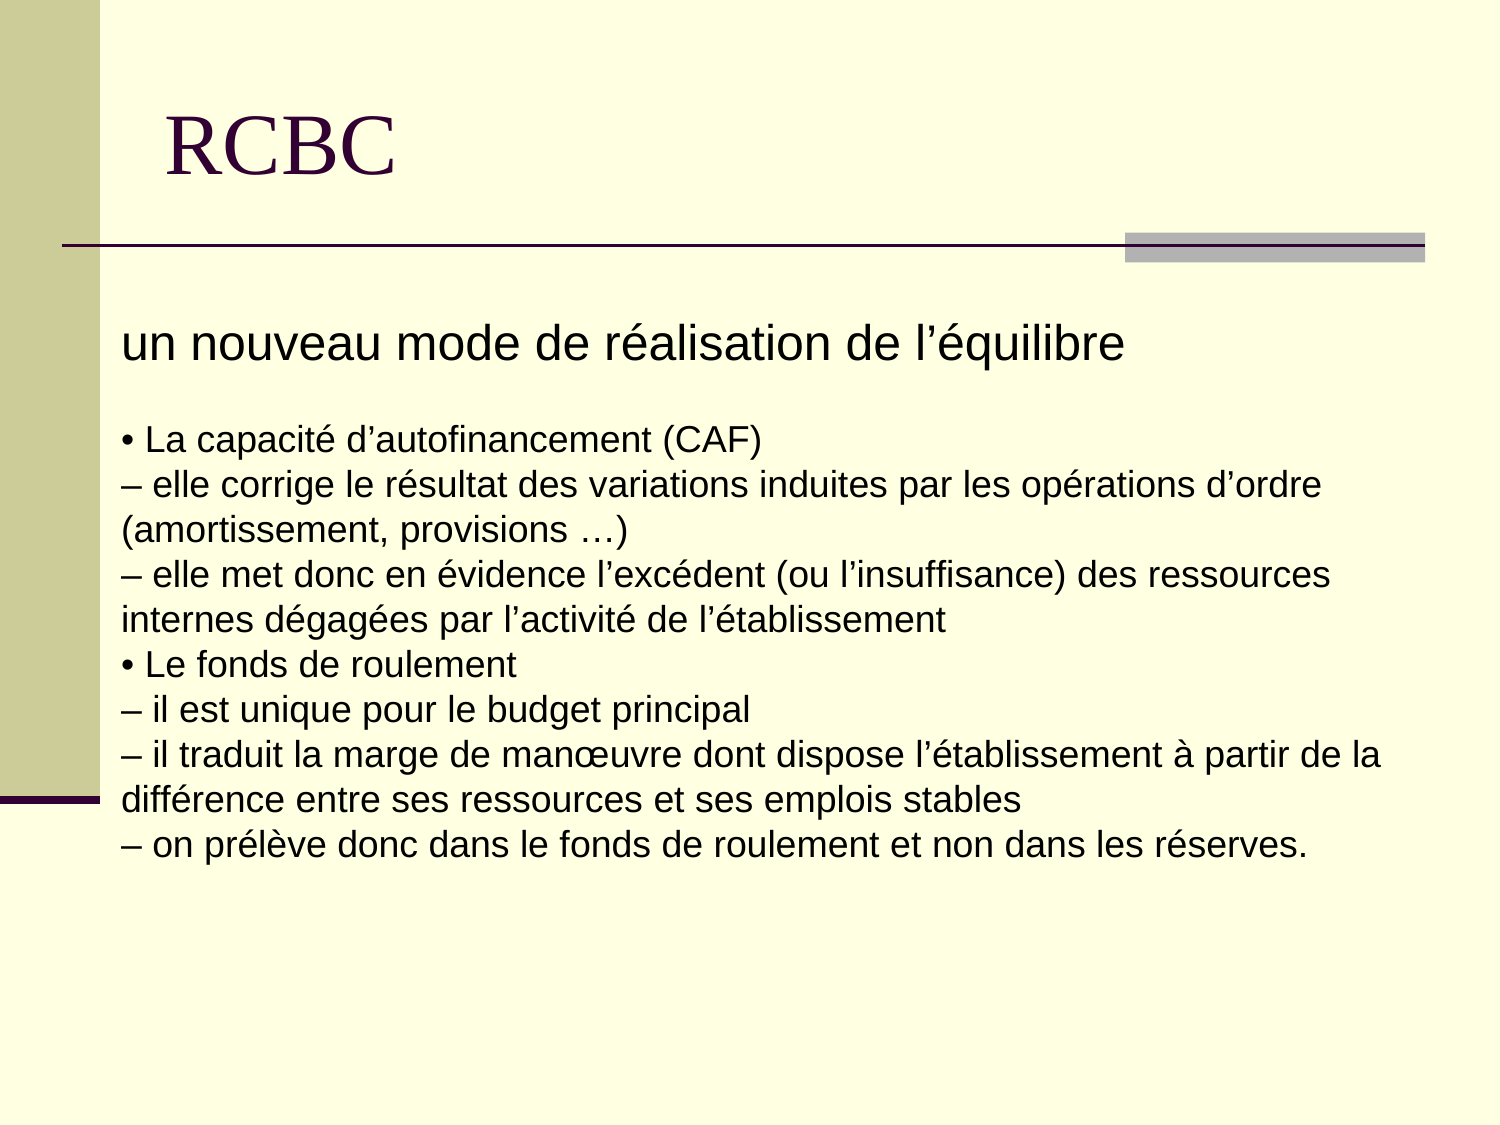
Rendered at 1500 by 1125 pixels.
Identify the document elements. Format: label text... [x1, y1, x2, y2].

title RCBC [150, 45, 1426, 234]
text_box un nouveau mode de réalisation de l’équilibre • La capacité d’autofinancement (CAF) – elle corrige le résultat des variations induites par les opérations d’ordre (amortissement, provisions …) – elle met donc en évidence l’excédent (ou l’insuffisance) des ressources internes dégagées par l’activité de l’établissement • Le fonds de roulement – il est unique pour le budget principal – il traduit la marge de manœuvre dont dispose l’établissement à partir de la différence entre ses ressources et ses emplois stables – on prélève donc dans le fonds de roulement et non dans les réserves. [106, 302, 1424, 873]
